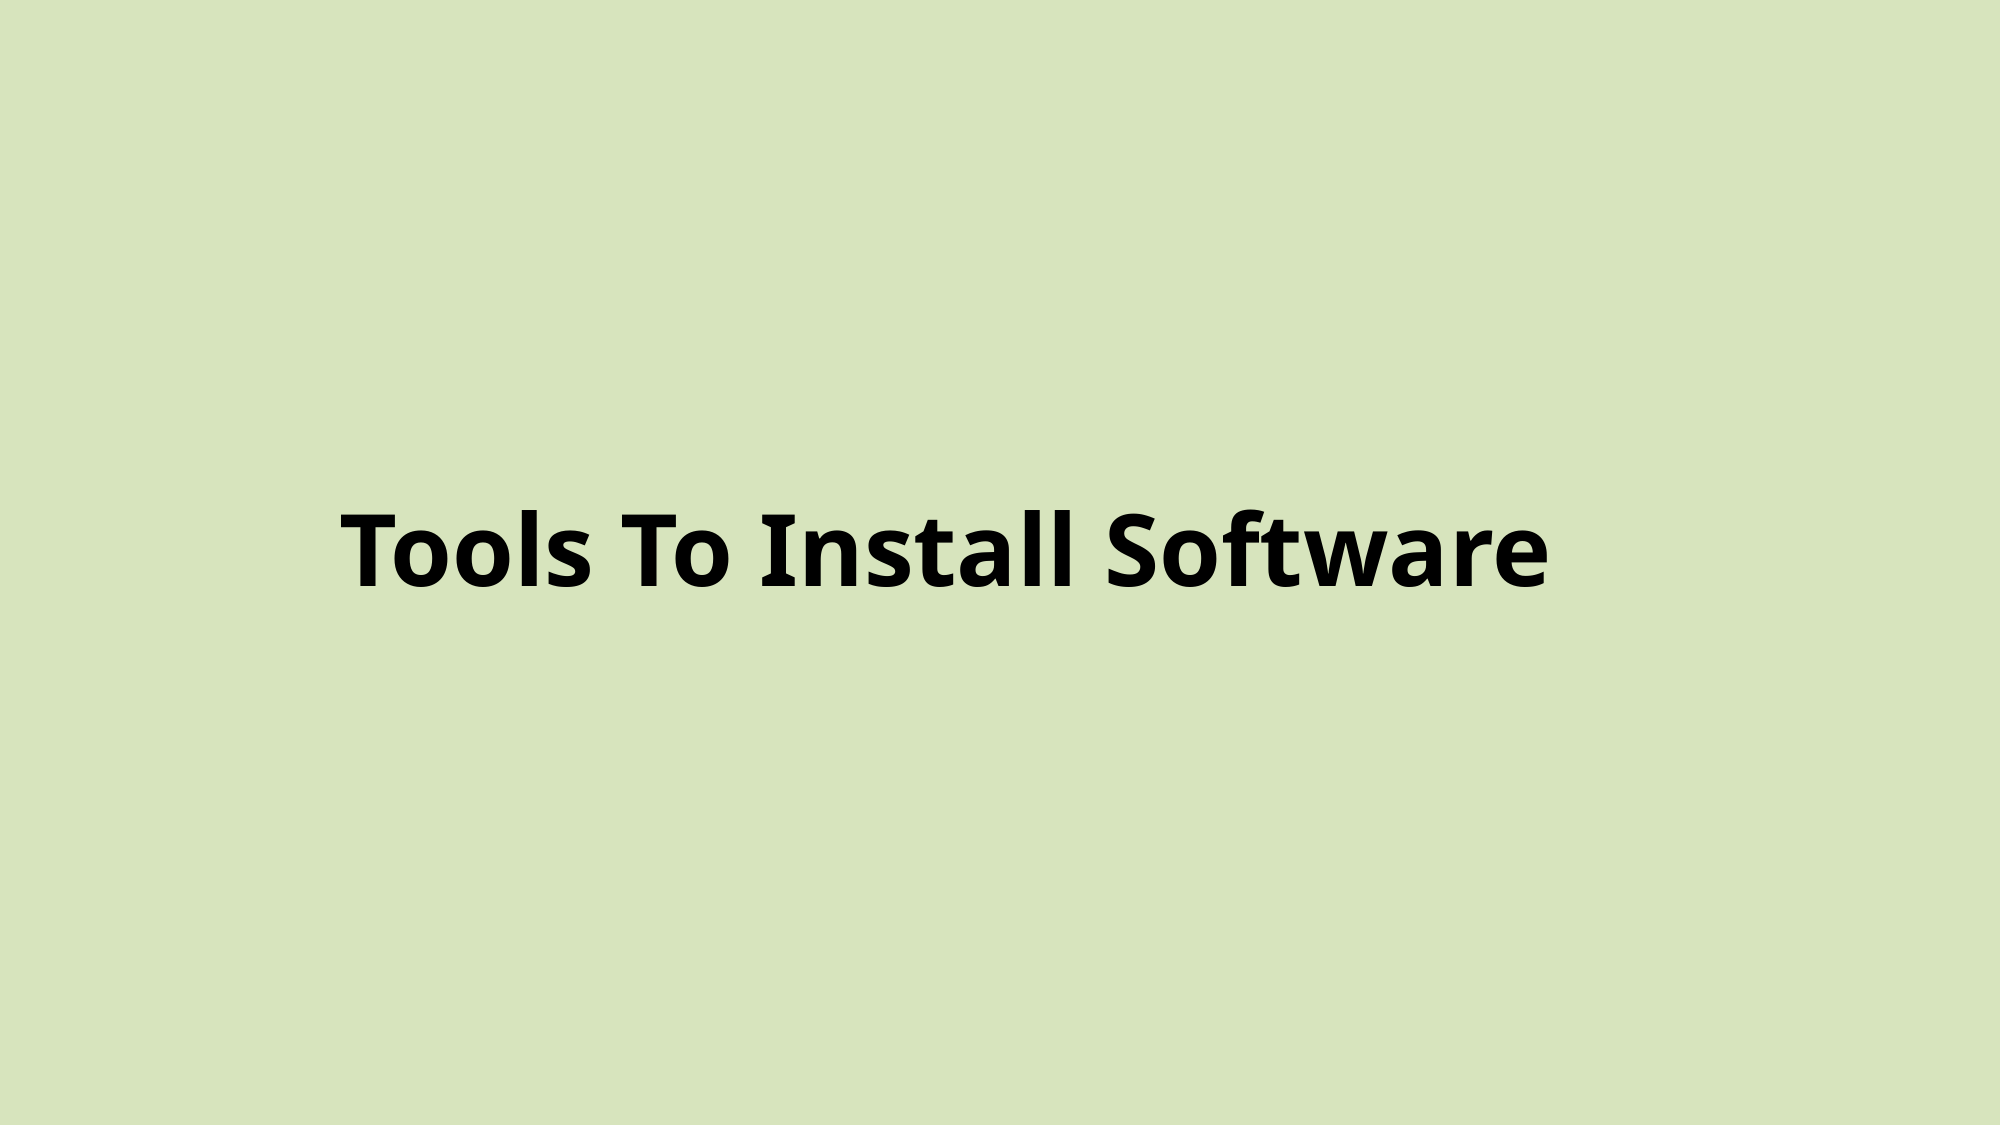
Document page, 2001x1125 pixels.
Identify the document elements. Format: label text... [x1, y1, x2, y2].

text_box Tools To Install Software [202, 479, 1691, 615]
